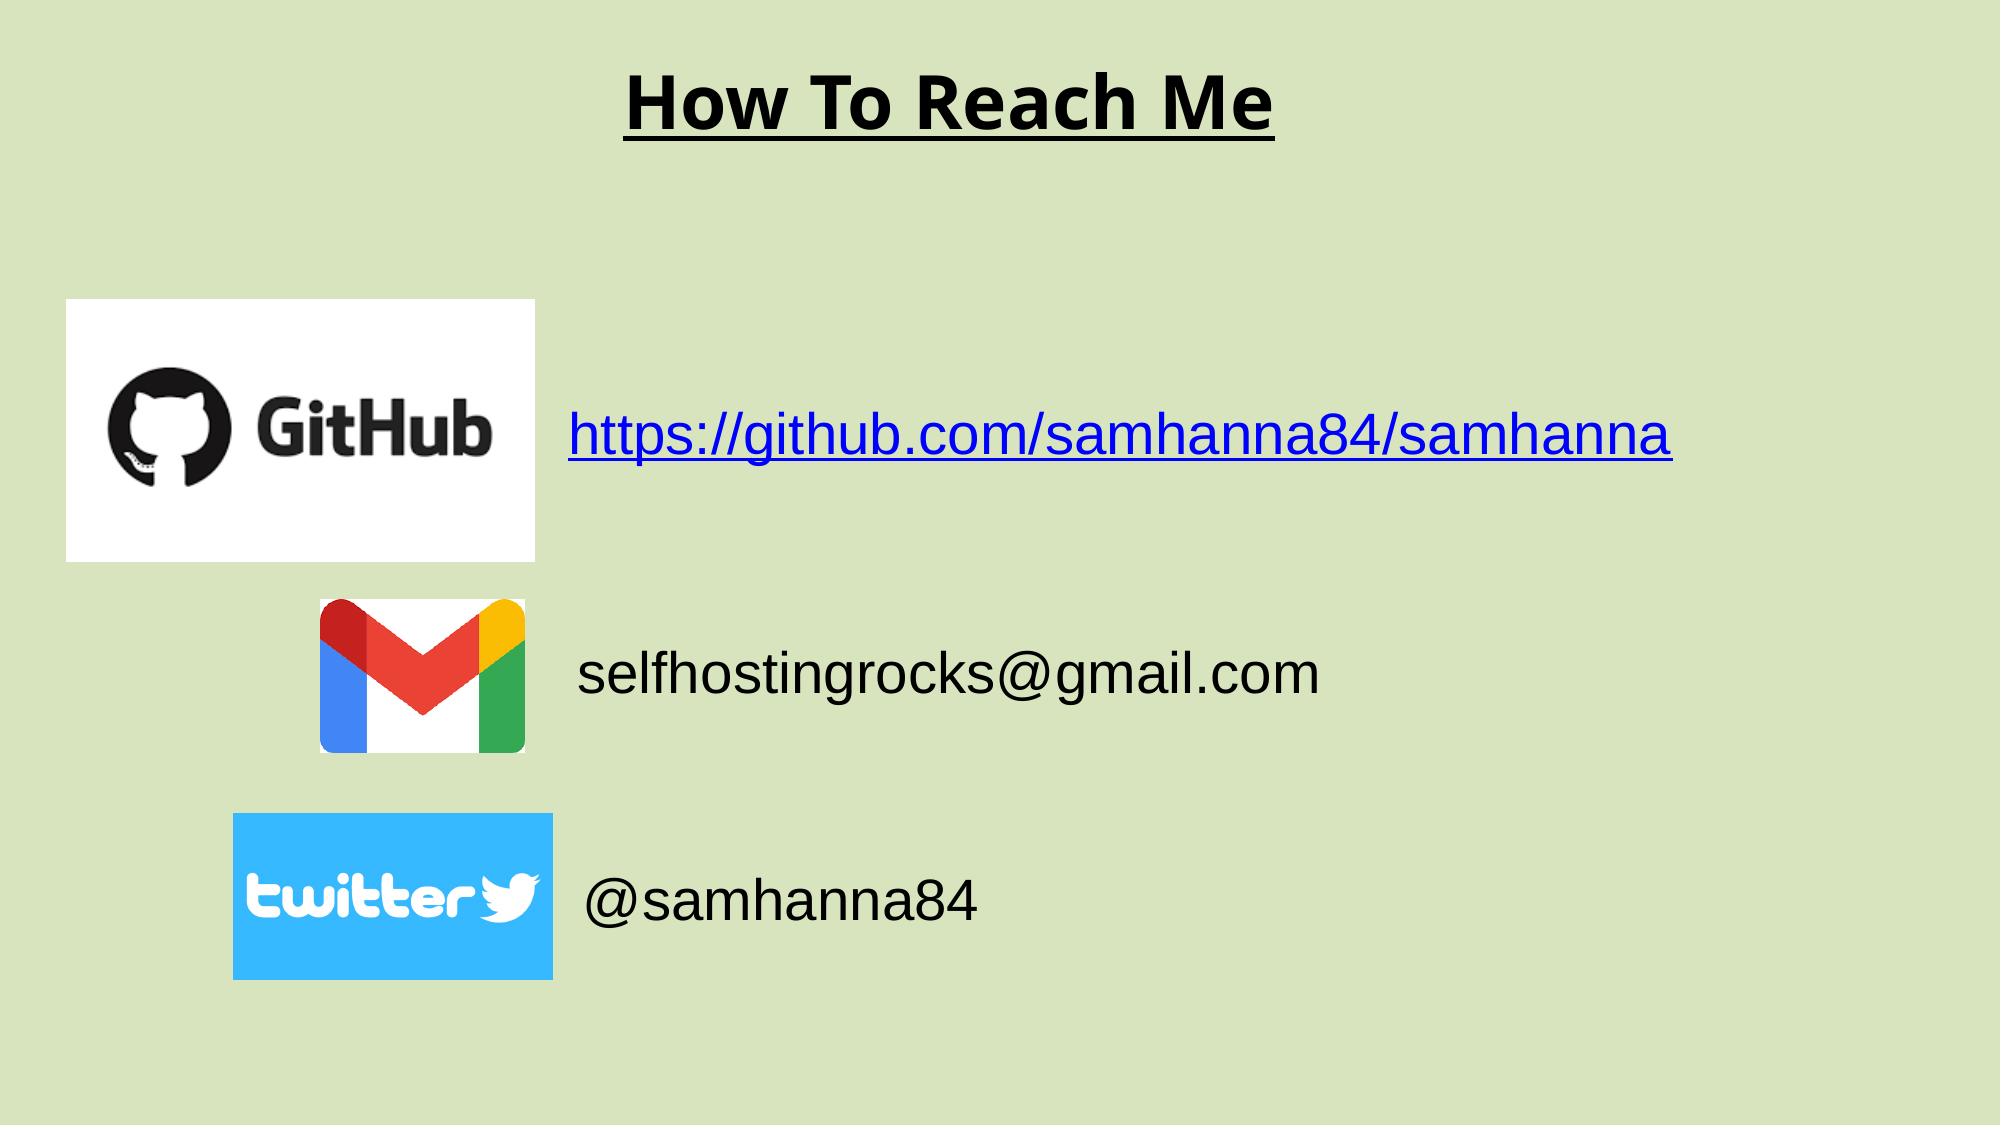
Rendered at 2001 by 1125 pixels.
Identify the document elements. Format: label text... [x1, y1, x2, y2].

text_box selfhostingrocks@gmail.com [562, 627, 1387, 713]
text_box @samhanna84 [568, 855, 1026, 940]
picture [233, 813, 553, 981]
picture [66, 299, 535, 562]
text_box How To Reach Me [243, 0, 1655, 204]
text_box https://github.com/samhanna84/samhanna [553, 388, 1708, 474]
picture [320, 599, 525, 753]
